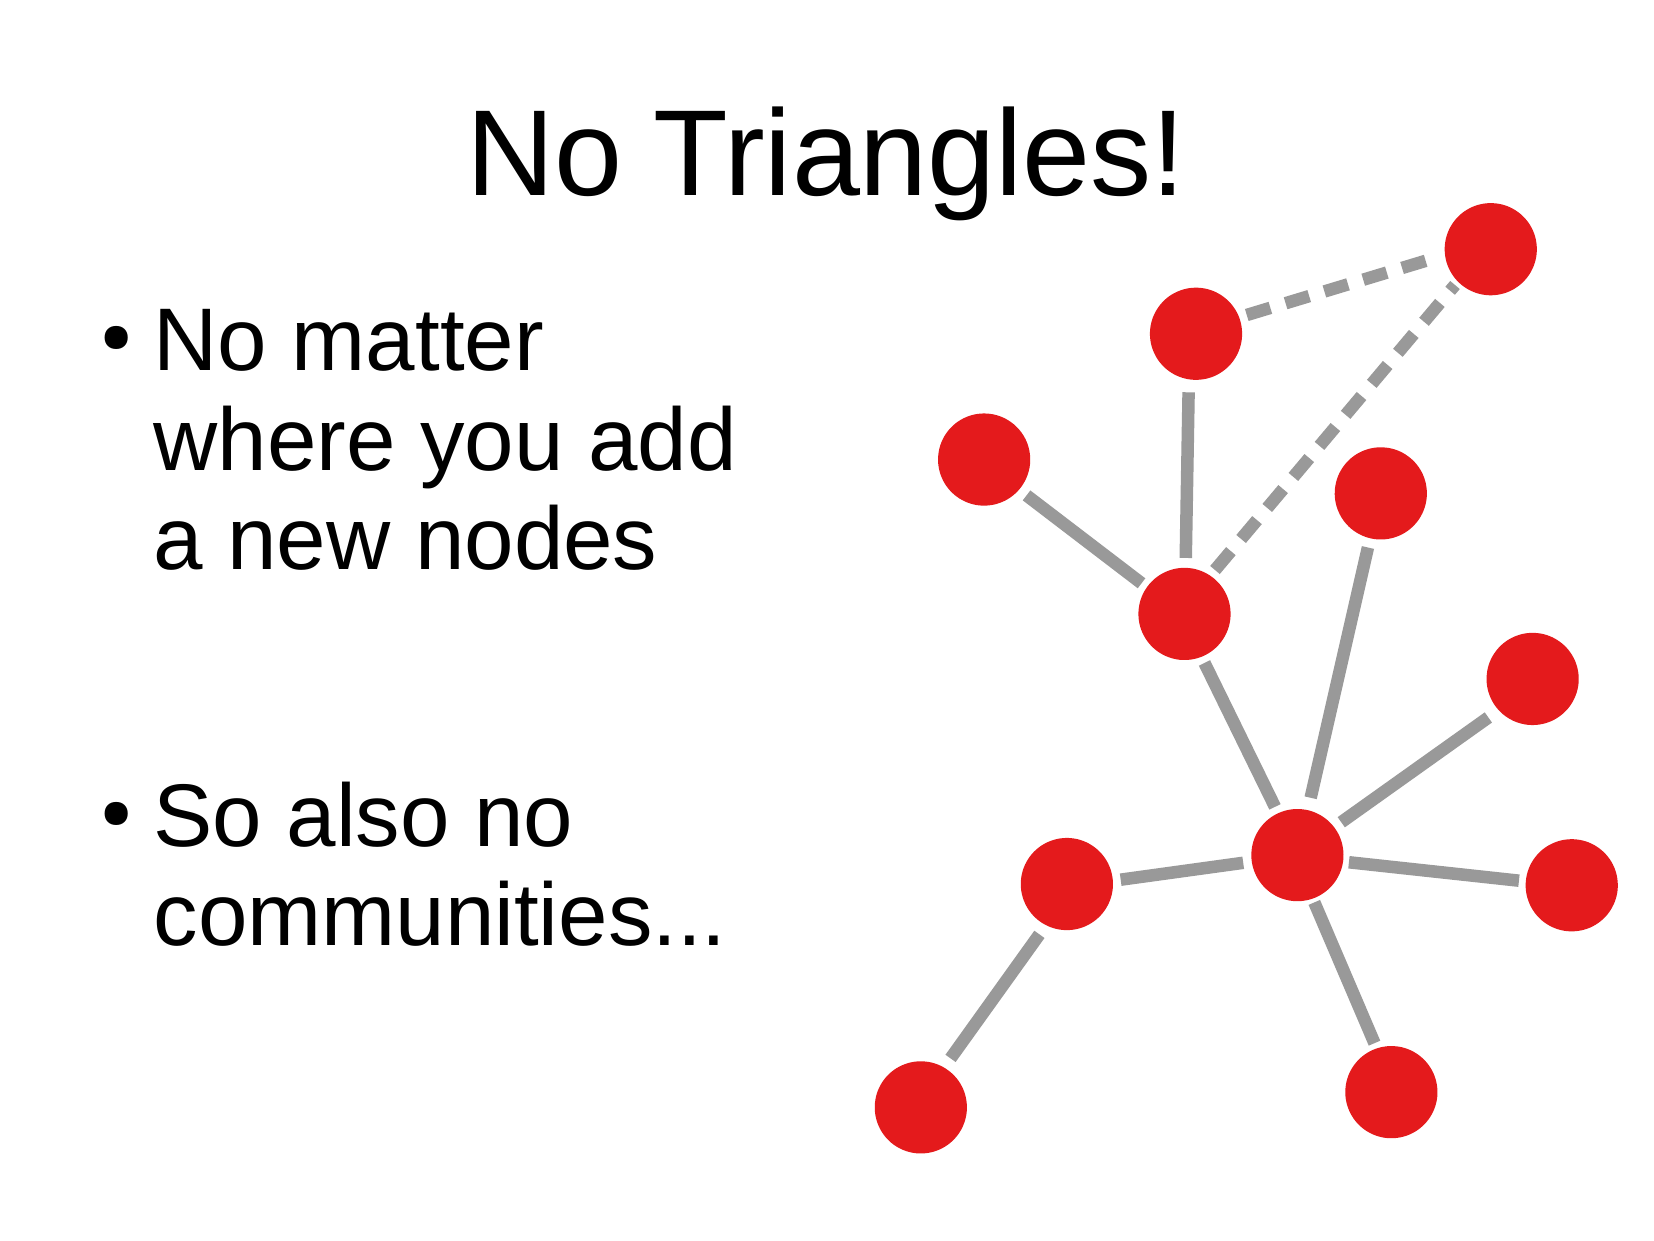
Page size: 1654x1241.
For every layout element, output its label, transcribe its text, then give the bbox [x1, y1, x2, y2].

text_box [1525, 839, 1618, 932]
text_box [874, 1061, 967, 1154]
list No matter where you add a new nodes So also no communities... [82, 290, 809, 1010]
text_box [1444, 203, 1537, 296]
text_box [938, 413, 1031, 506]
text_box [1138, 567, 1231, 660]
text_box [1251, 809, 1344, 902]
text_box [1486, 632, 1579, 726]
title No Triangles! [82, 49, 1571, 257]
text_box [1020, 837, 1113, 931]
text_box [1345, 1046, 1438, 1139]
text_box [1334, 447, 1427, 540]
text_box [1149, 287, 1243, 380]
